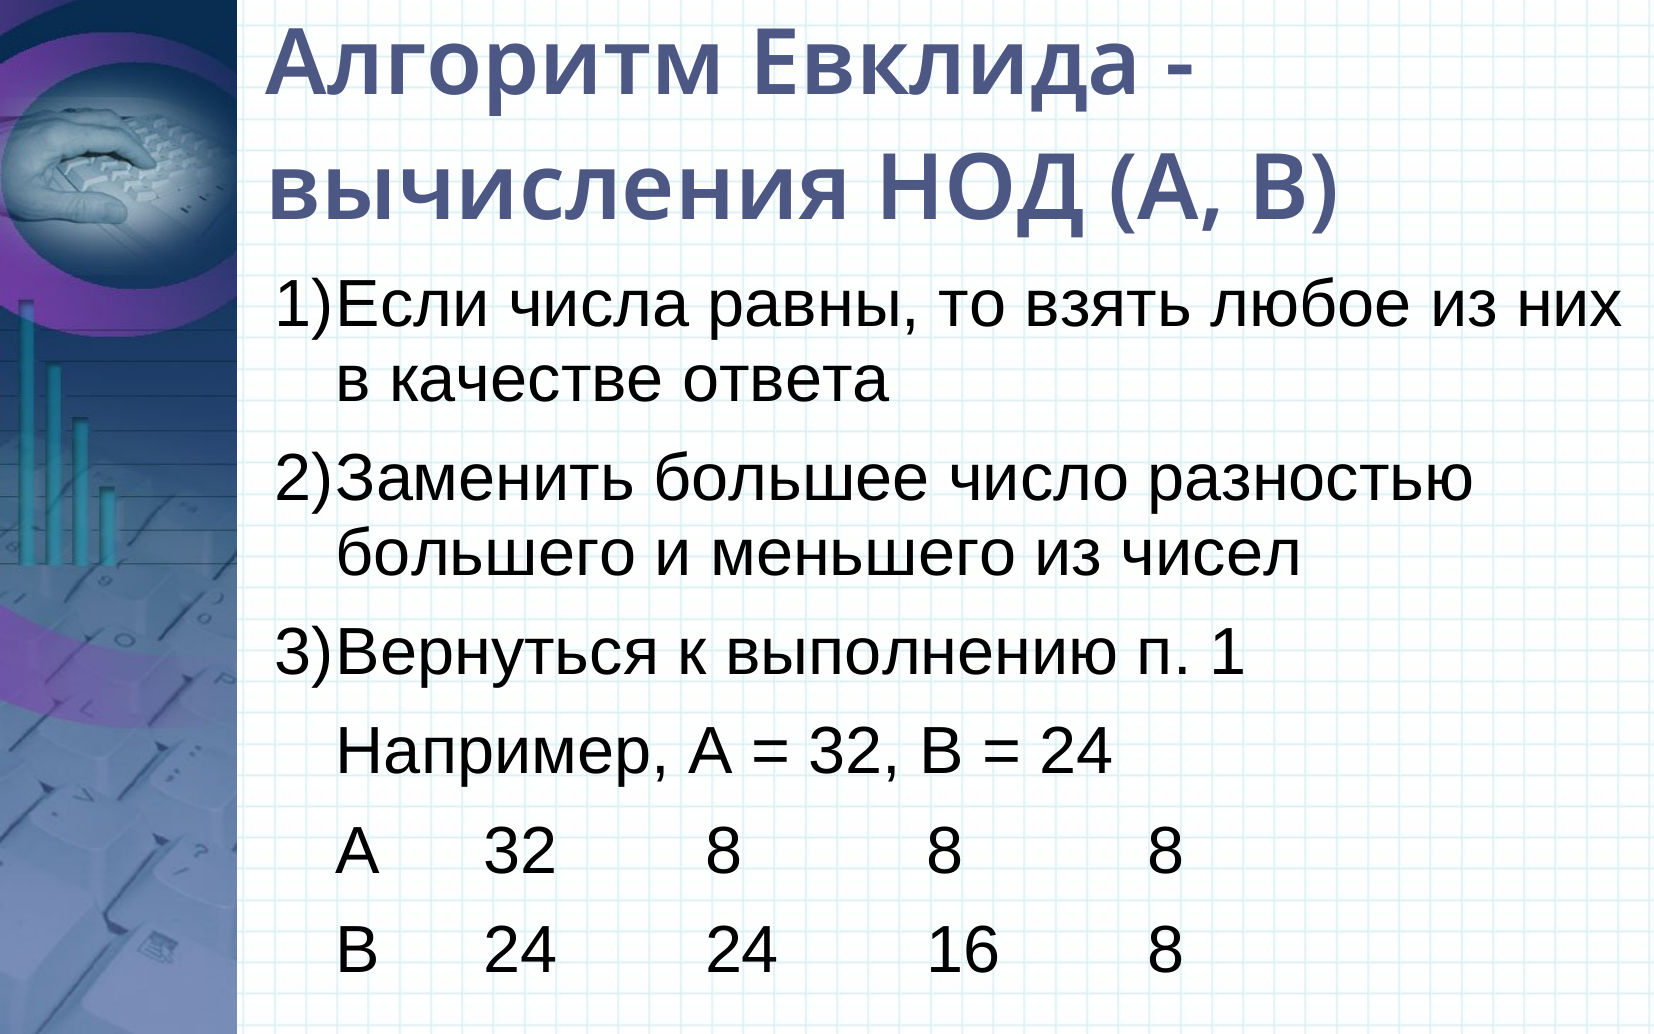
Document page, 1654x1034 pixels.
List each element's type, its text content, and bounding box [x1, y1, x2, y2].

list Если числа равны, то взять любое из них в качестве ответа Заменить большее число разностью большего и меньшего из чисел Вернуться к выполнению п. 1 Например, А = 32, В = 24 А 32 8 8 8 В 24 24 16 8 [206, 265, 1654, 987]
title Алгоритм Евклида - вычисления НОД (А, В) [265, 11, 1651, 232]
picture [0, 0, 1654, 1034]
